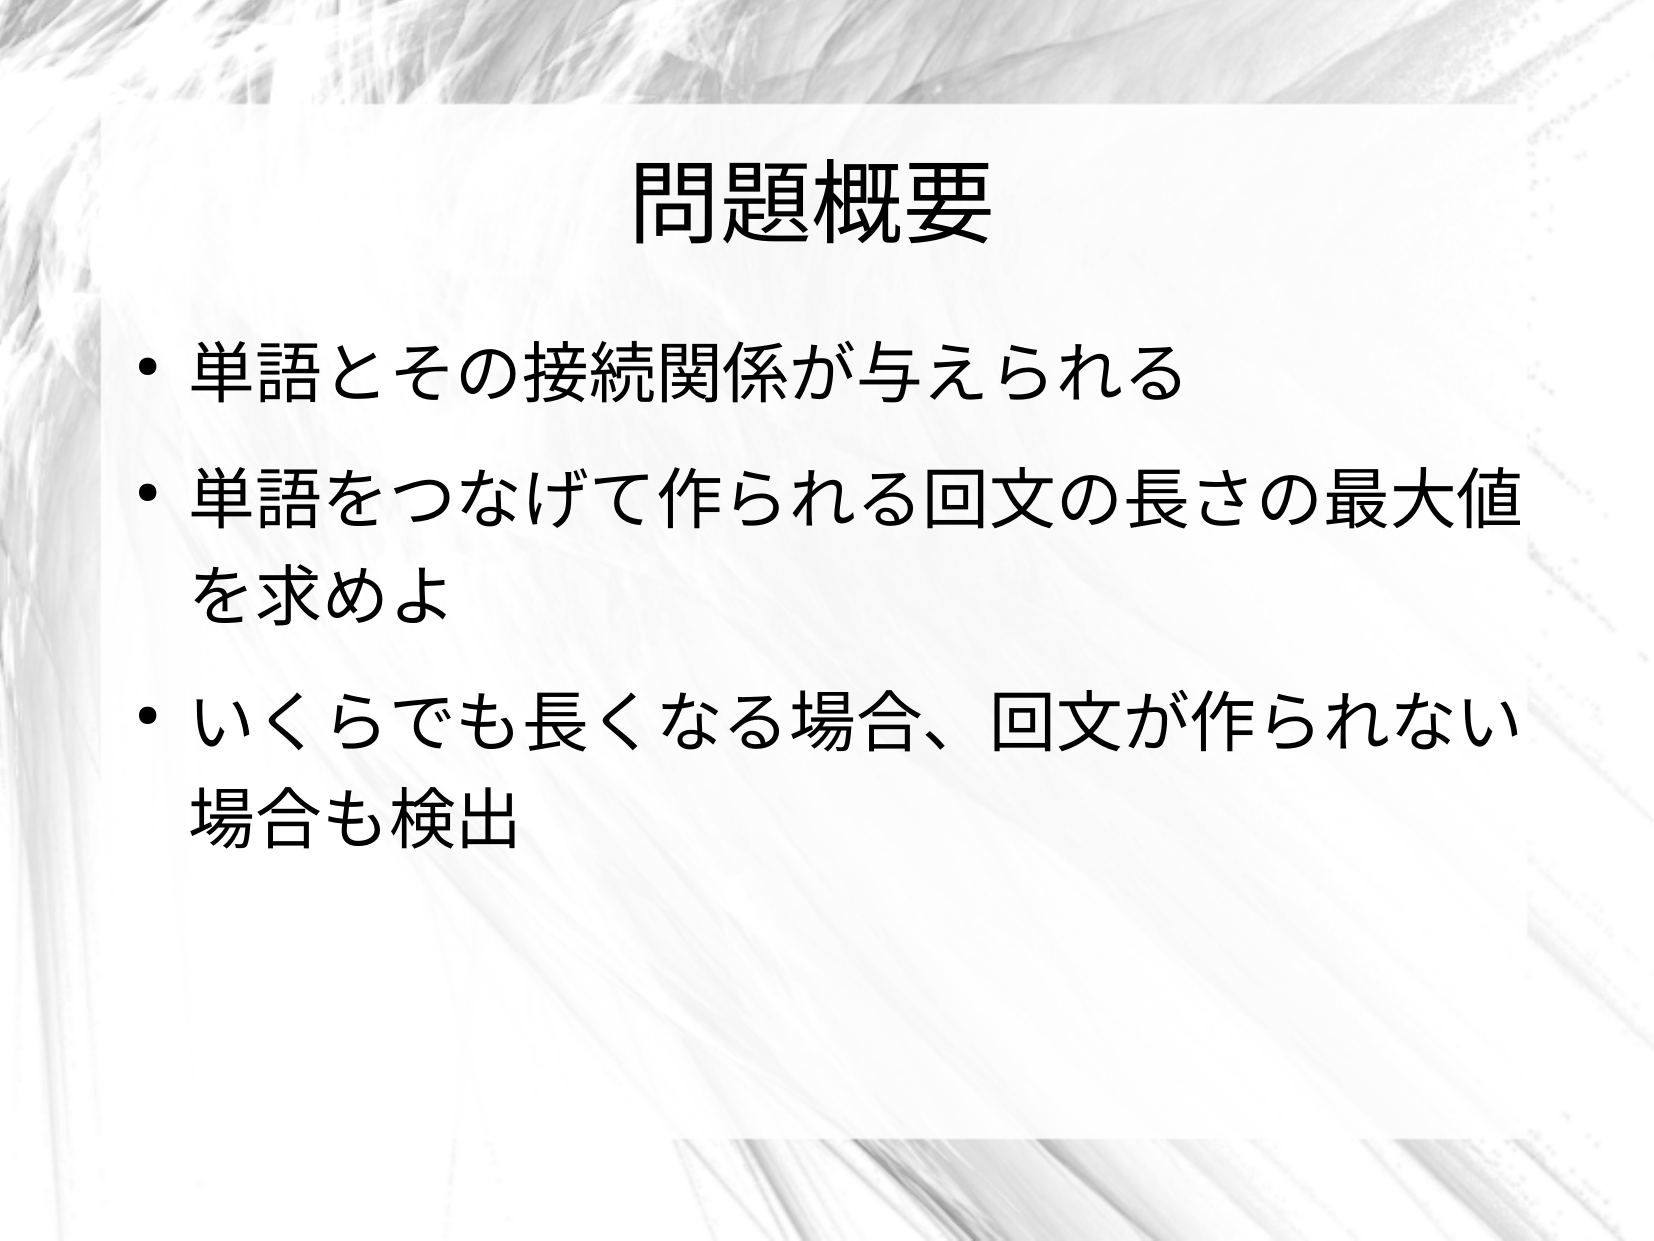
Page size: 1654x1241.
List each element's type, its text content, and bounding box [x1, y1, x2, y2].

list 単語とその接続関係が与えられる 単語をつなげて作られる回文の長さの最大値を求めよ いくらでも長くなる場合、回文が作られない場合も検出 [118, 319, 1571, 1139]
title 問題概要 [118, 112, 1506, 281]
picture [0, 0, 1654, 1241]
